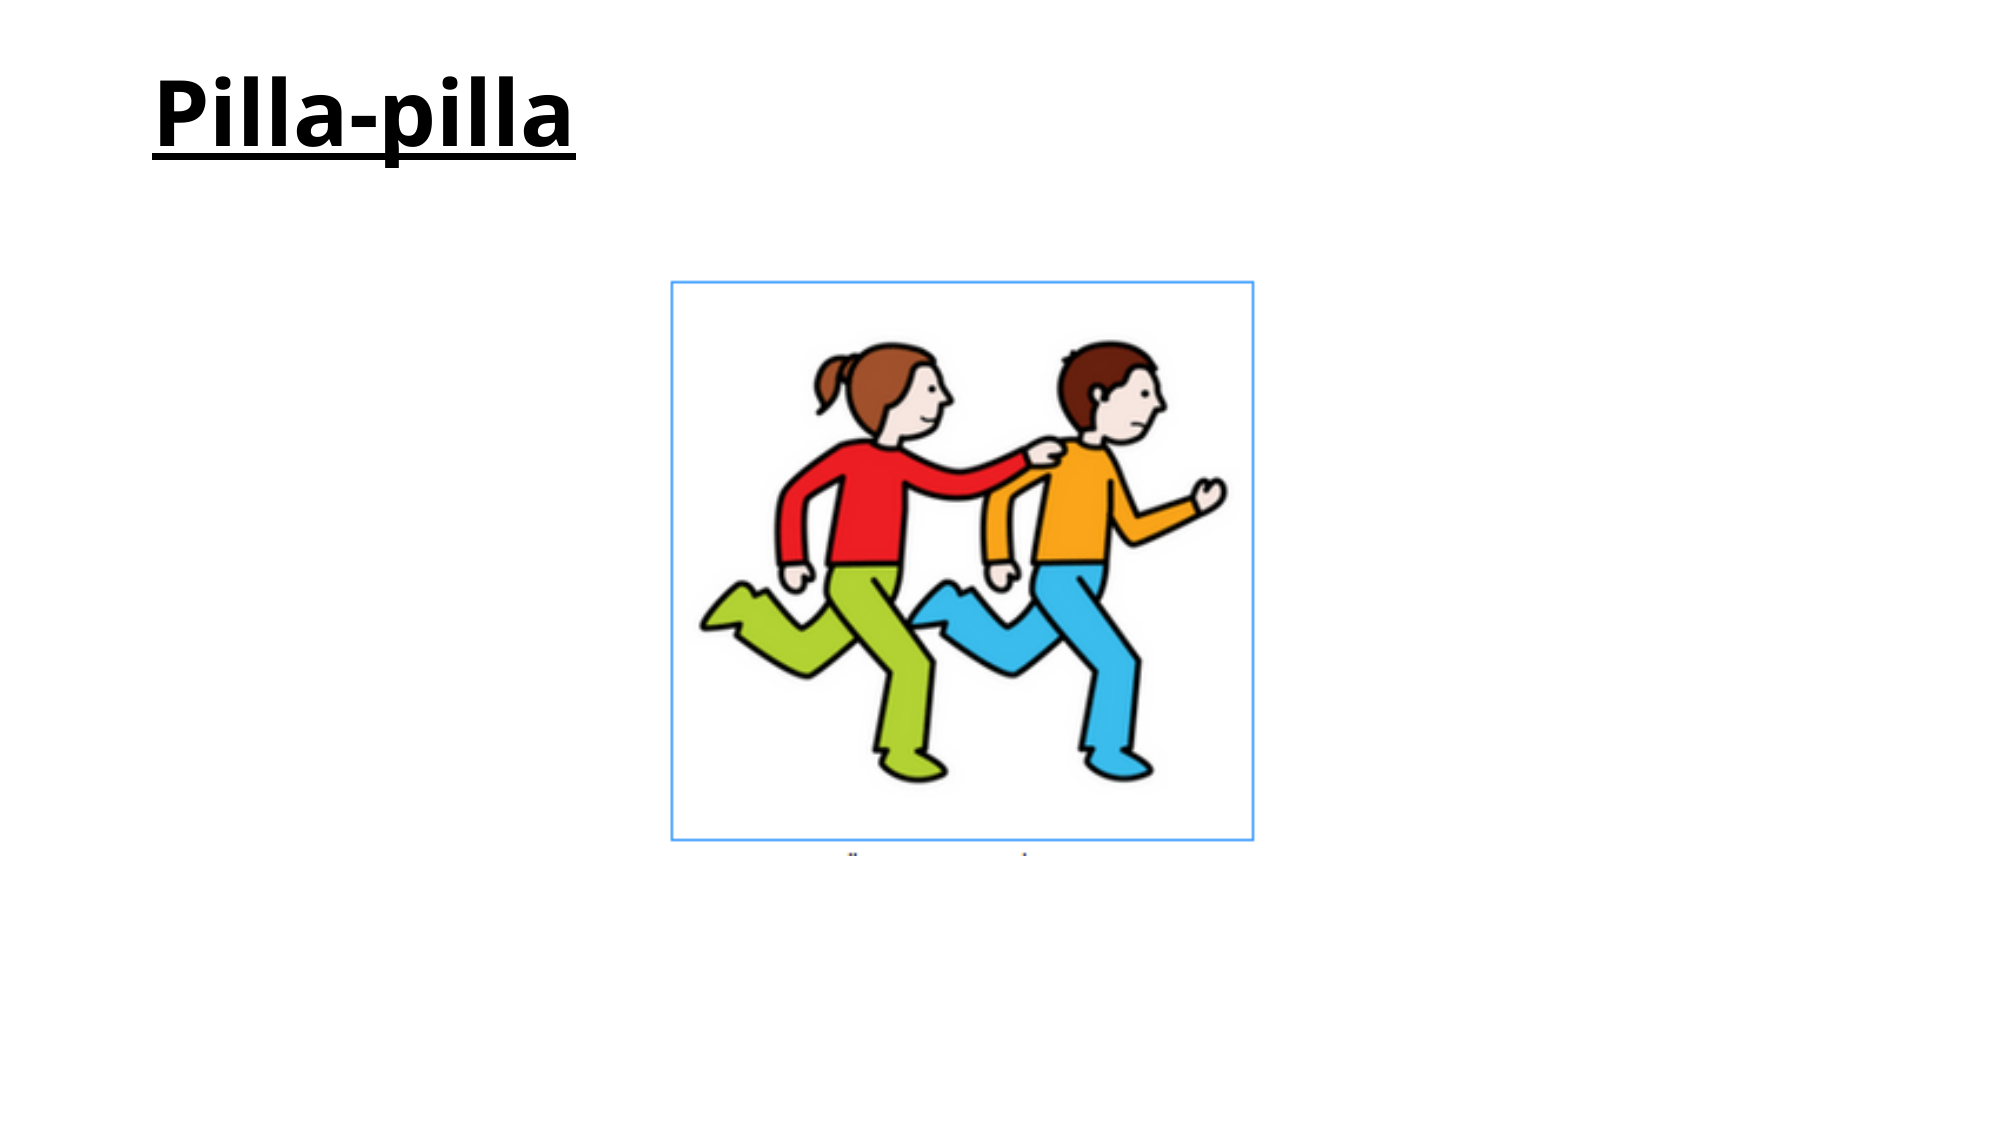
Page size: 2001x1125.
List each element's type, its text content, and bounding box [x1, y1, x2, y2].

picture [662, 277, 1269, 856]
title Pilla-pilla [137, 59, 1863, 278]
